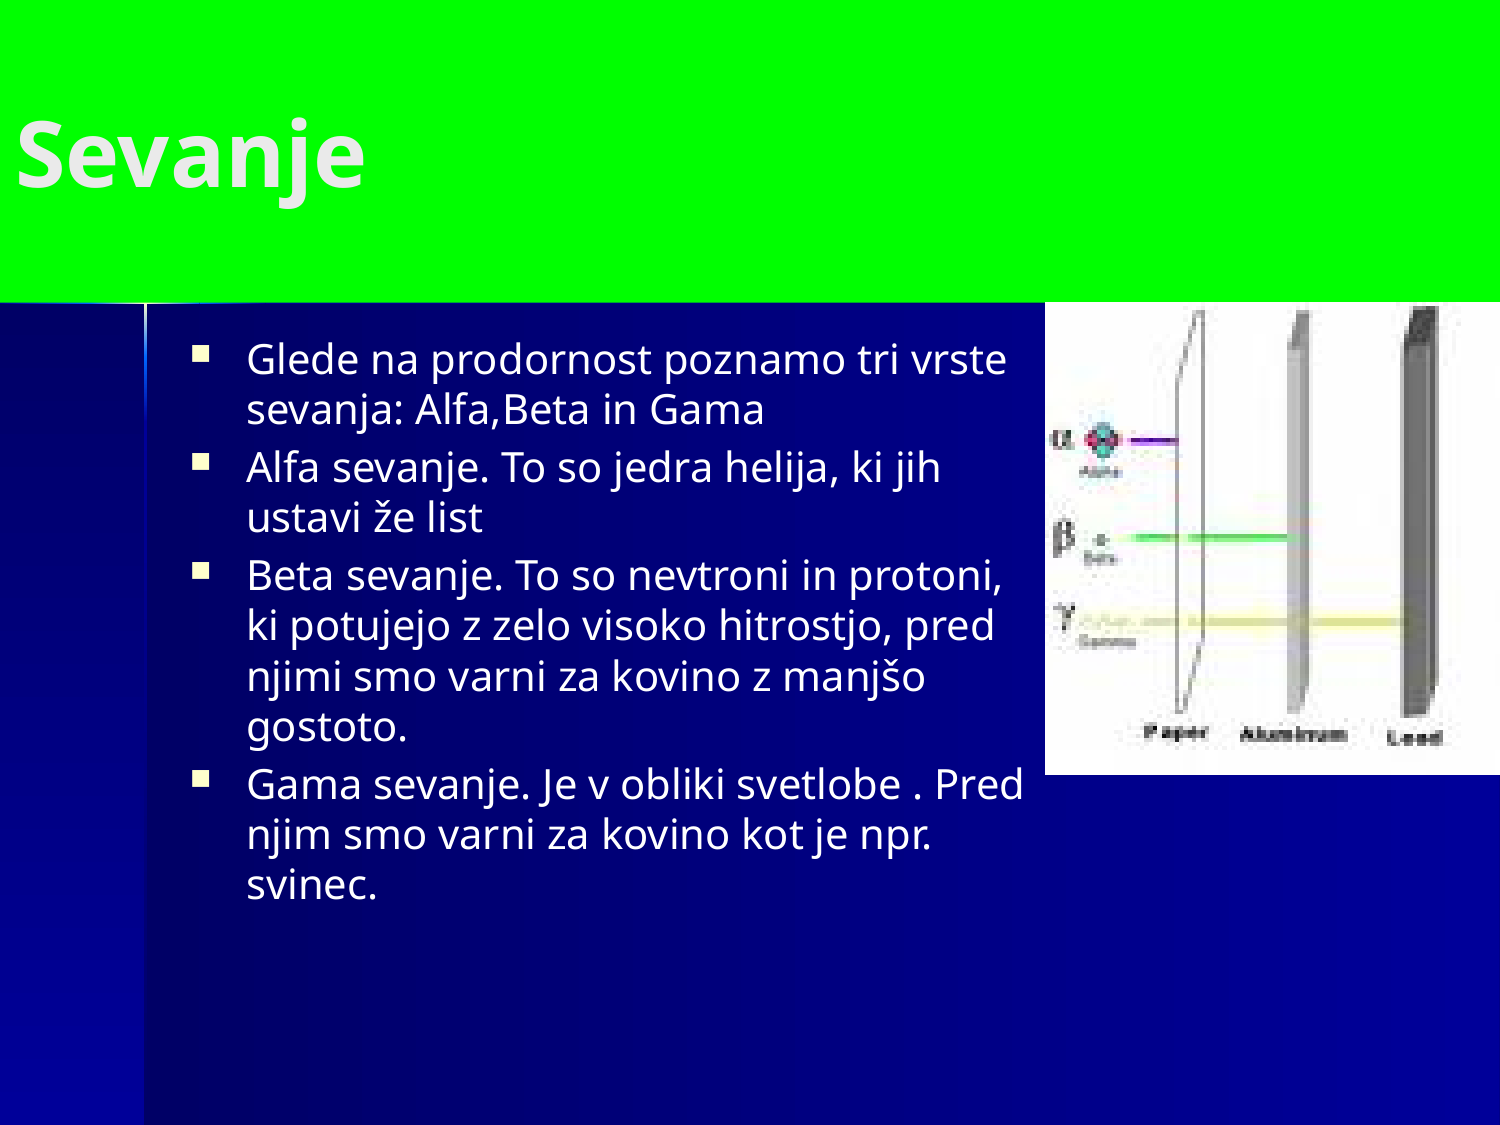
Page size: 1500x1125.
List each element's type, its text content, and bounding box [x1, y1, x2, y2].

list Glede na prodornost poznamo tri vrste sevanja: Alfa,Beta in Gama Alfa sevanje. To so jedra helija, ki jih ustavi že list Beta sevanje. To so nevtroni in protoni, ki potujejo z zelo visoko hitrostjo, pred njimi smo varni za kovino z manjšo gostoto. Gama sevanje. Je v obliki svetlobe . Pred njim smo varni za kovino kot je npr. svinec. [174, 324, 1046, 1000]
title Sevanje [0, 0, 1500, 303]
picture [1045, 302, 1500, 775]
